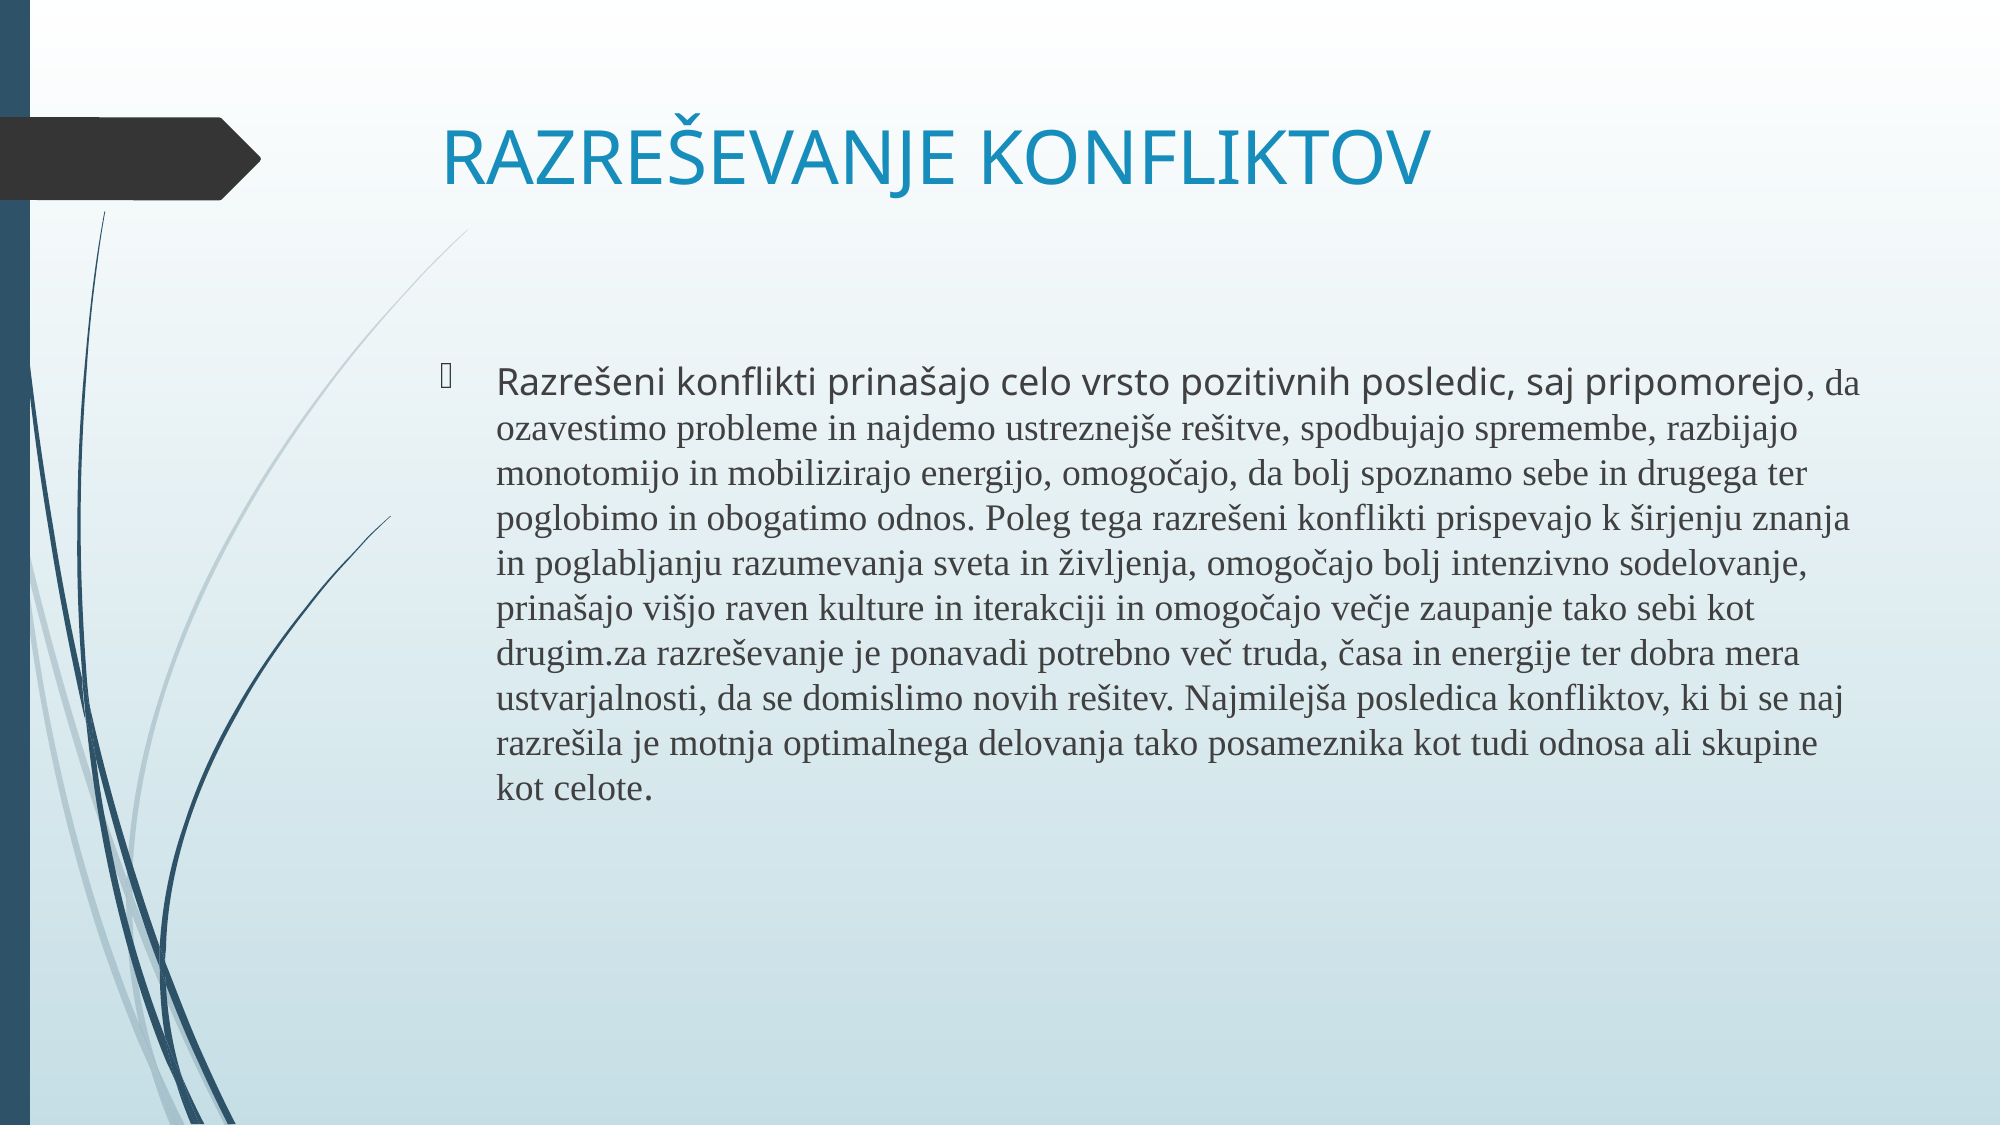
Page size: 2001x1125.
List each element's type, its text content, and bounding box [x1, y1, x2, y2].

title RAZREŠEVANJE KONFLIKTOV [425, 102, 1888, 313]
list Razrešeni konflikti prinašajo celo vrsto pozitivnih posledic, saj pripomorejo, da ozavestimo probleme in najdemo ustreznejše rešitve, spodbujajo spremembe, razbijajo monotomijo in mobilizirajo energijo, omogočajo, da bolj spoznamo sebe in drugega ter poglobimo in obogatimo odnos. Poleg tega razrešeni konflikti prispevajo k širjenju znanja in poglabljanju razumevanja sveta in življenja, omogočajo bolj intenzivno sodelovanje, prinašajo višjo raven kulture in iterakciji in omogočajo večje zaupanje tako sebi kot drugim.za razreševanje je ponavadi potrebno več truda, časa in energije ter dobra mera ustvarjalnosti, da se domislimo novih rešitev. Najmilejša posledica konfliktov, ki bi se naj razrešila je motnja optimalnega delovanja tako posameznika kot tudi odnosa ali skupine kot celote. [424, 350, 1888, 970]
